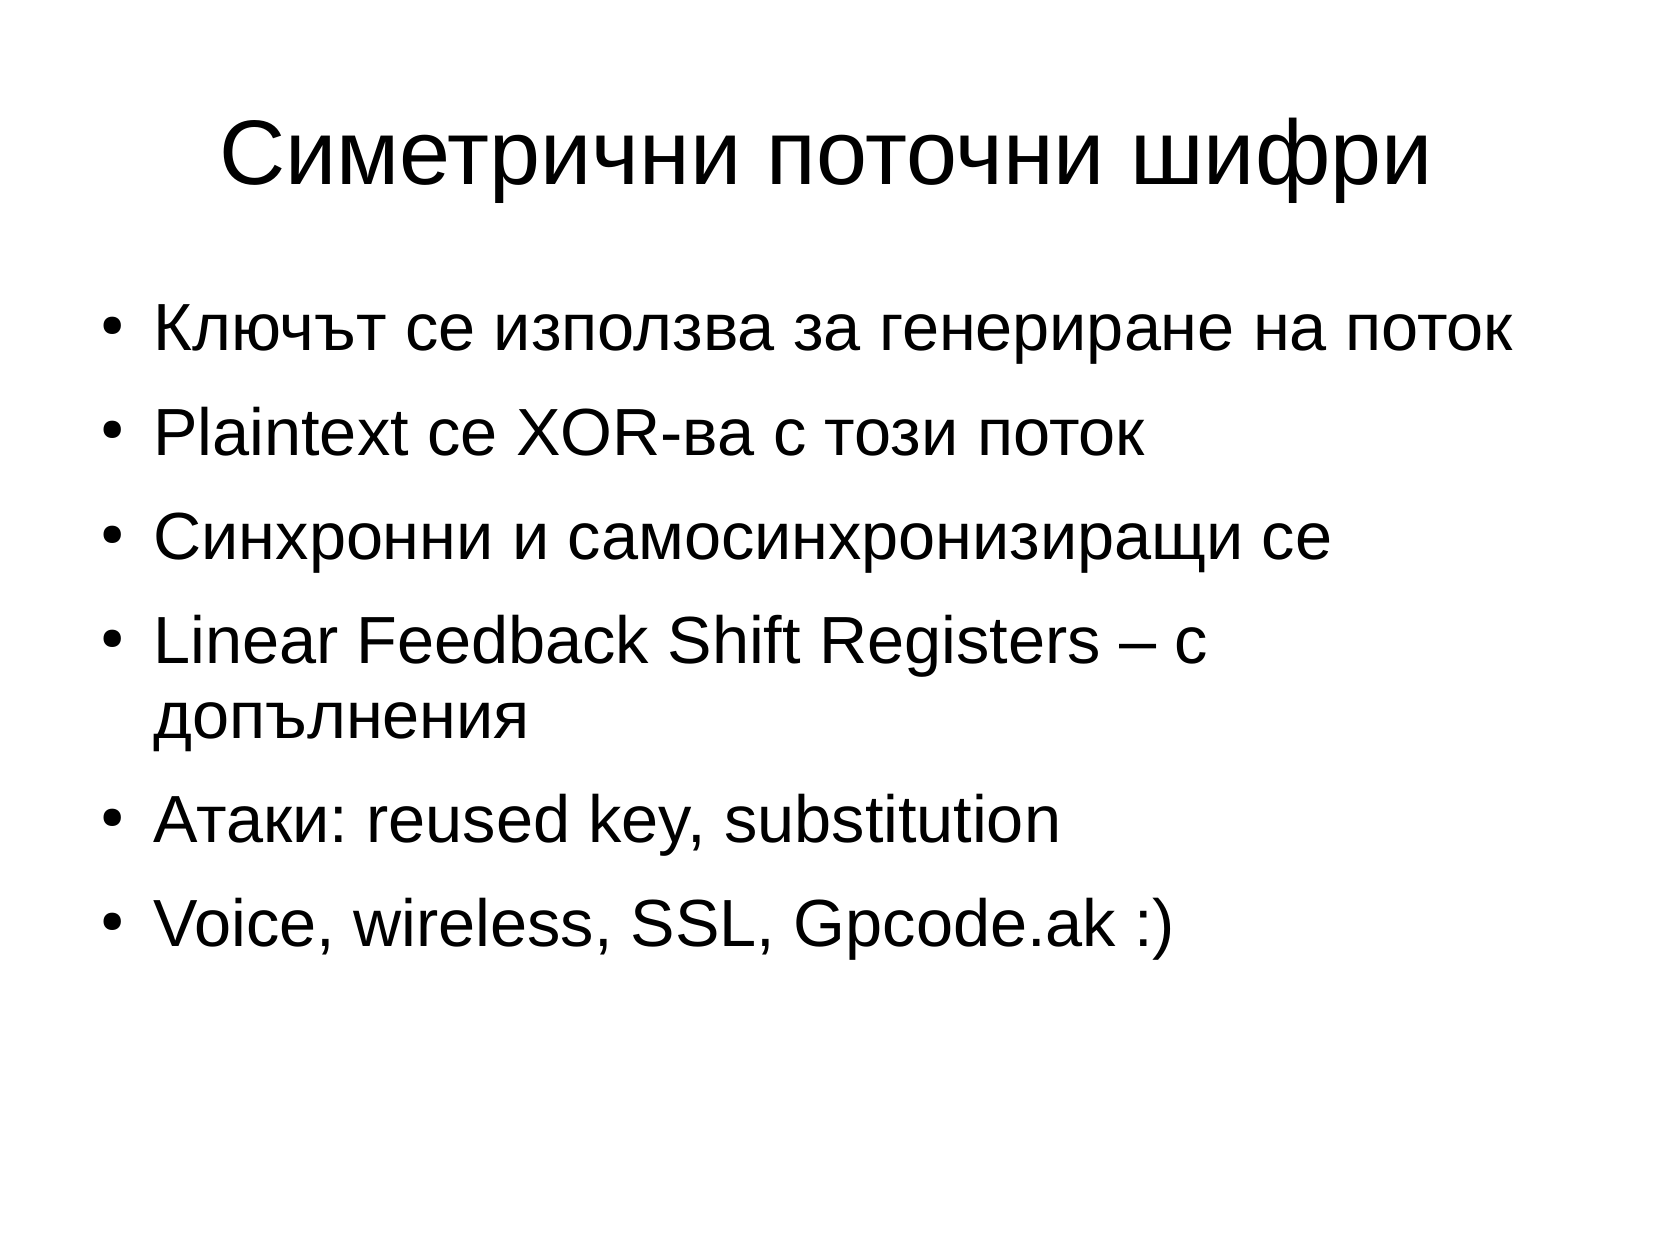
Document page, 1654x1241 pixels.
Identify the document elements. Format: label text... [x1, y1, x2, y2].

title Симетрични поточни шифри [82, 56, 1571, 250]
list Ключът се използва за генериране на поток Plaintext се XOR-ва с този поток Синхронни и самосинхронизиращи се Linear Feedback Shift Registers – с допълнения Атаки: reused key, substitution Voice, wireless, SSL, Gpcode.ak :) [82, 290, 1571, 1109]
